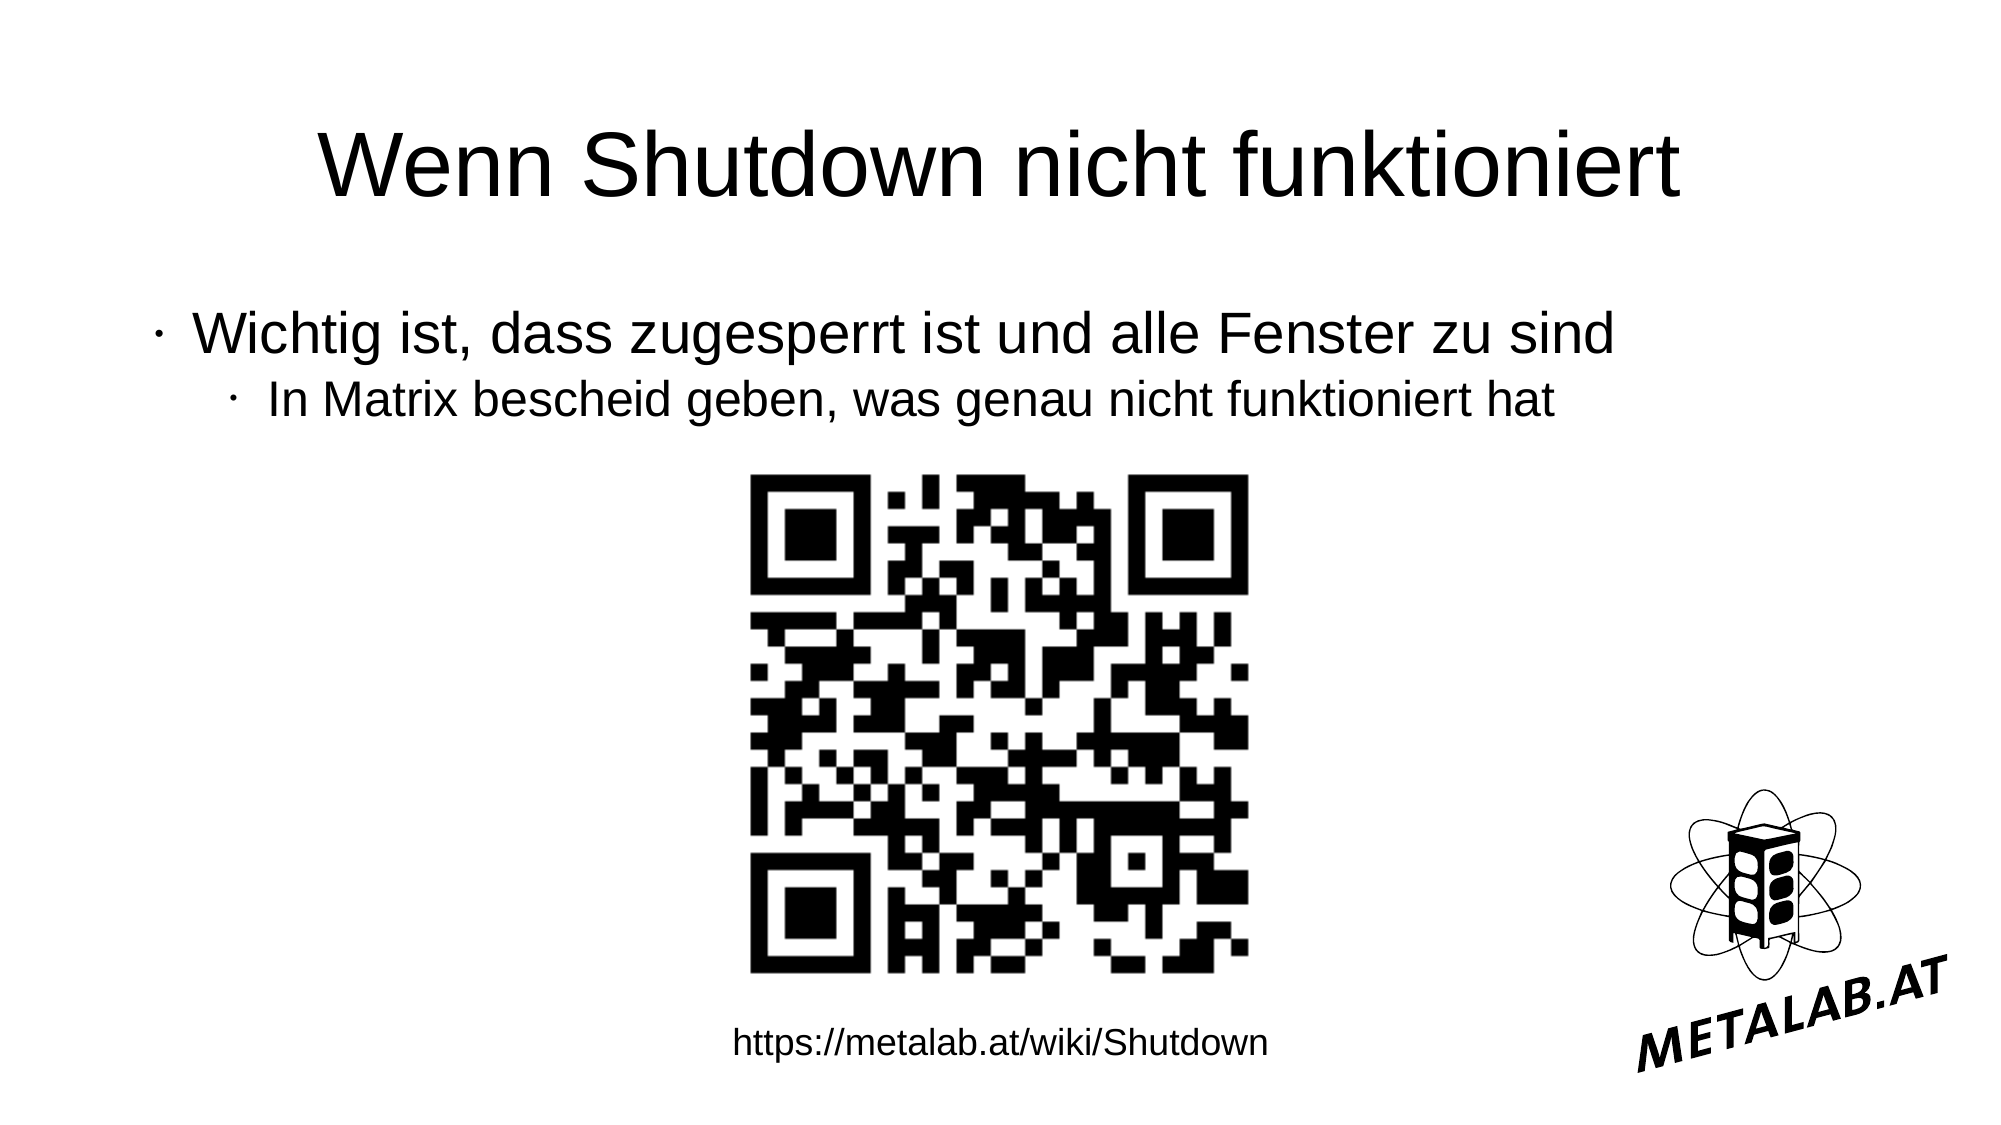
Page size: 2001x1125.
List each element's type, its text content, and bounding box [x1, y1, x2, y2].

title Wenn Shutdown nicht funktioniert [137, 59, 1863, 278]
picture [734, 458, 1266, 991]
text_box https://metalab.at/wiki/Shutdown [625, 1013, 1376, 1074]
list Wichtig ist, dass zugesperrt ist und alle Fenster zu sind In Matrix bescheid geben, was genau nicht funktioniert hat [137, 299, 1863, 1014]
